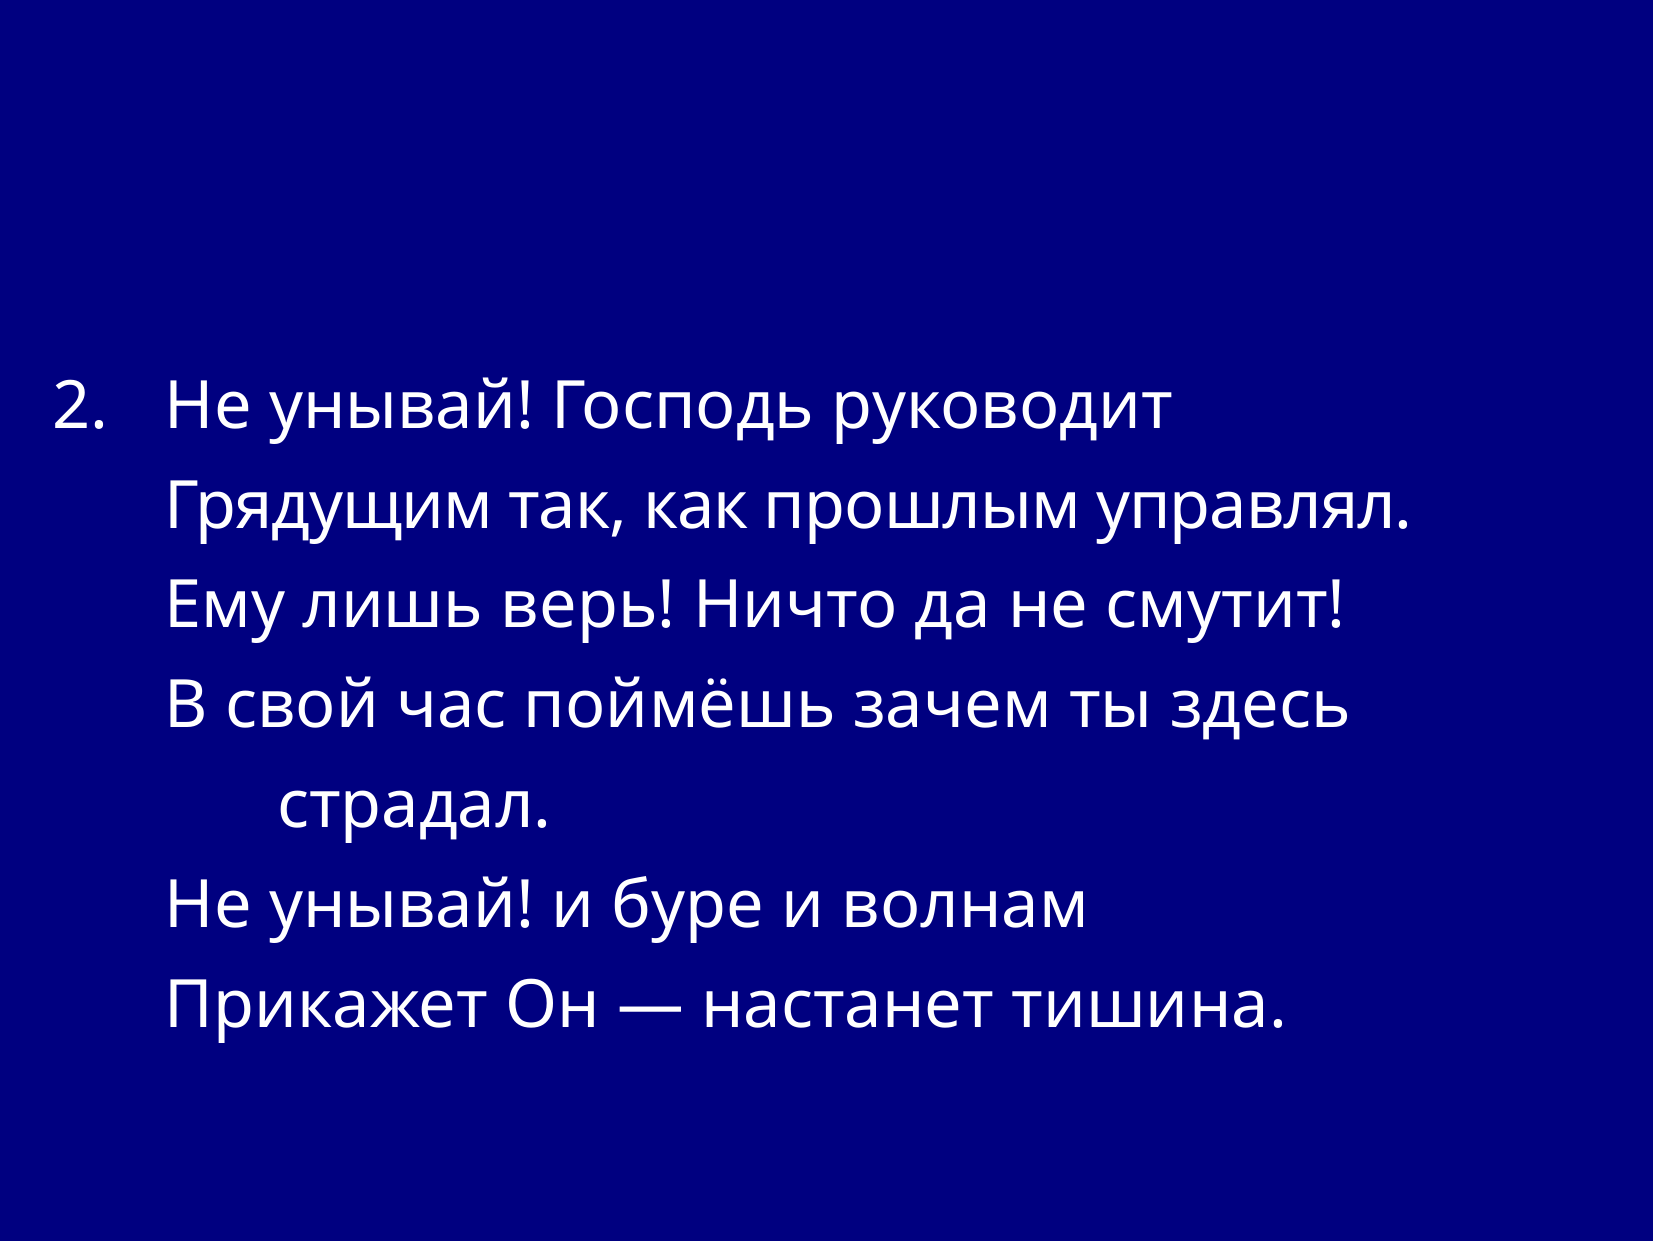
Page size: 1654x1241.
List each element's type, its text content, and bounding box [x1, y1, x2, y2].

text_box 2. Не унывай! Господь руководит Грядущим так, как прошлым управлял. Ему лишь верь! Ничто да не смутит! В свой час поймёшь зачем ты здесь страдал. Не унывай! и буре и волнам Прикажет Он — настанет тишина. [37, 150, 1651, 1163]
